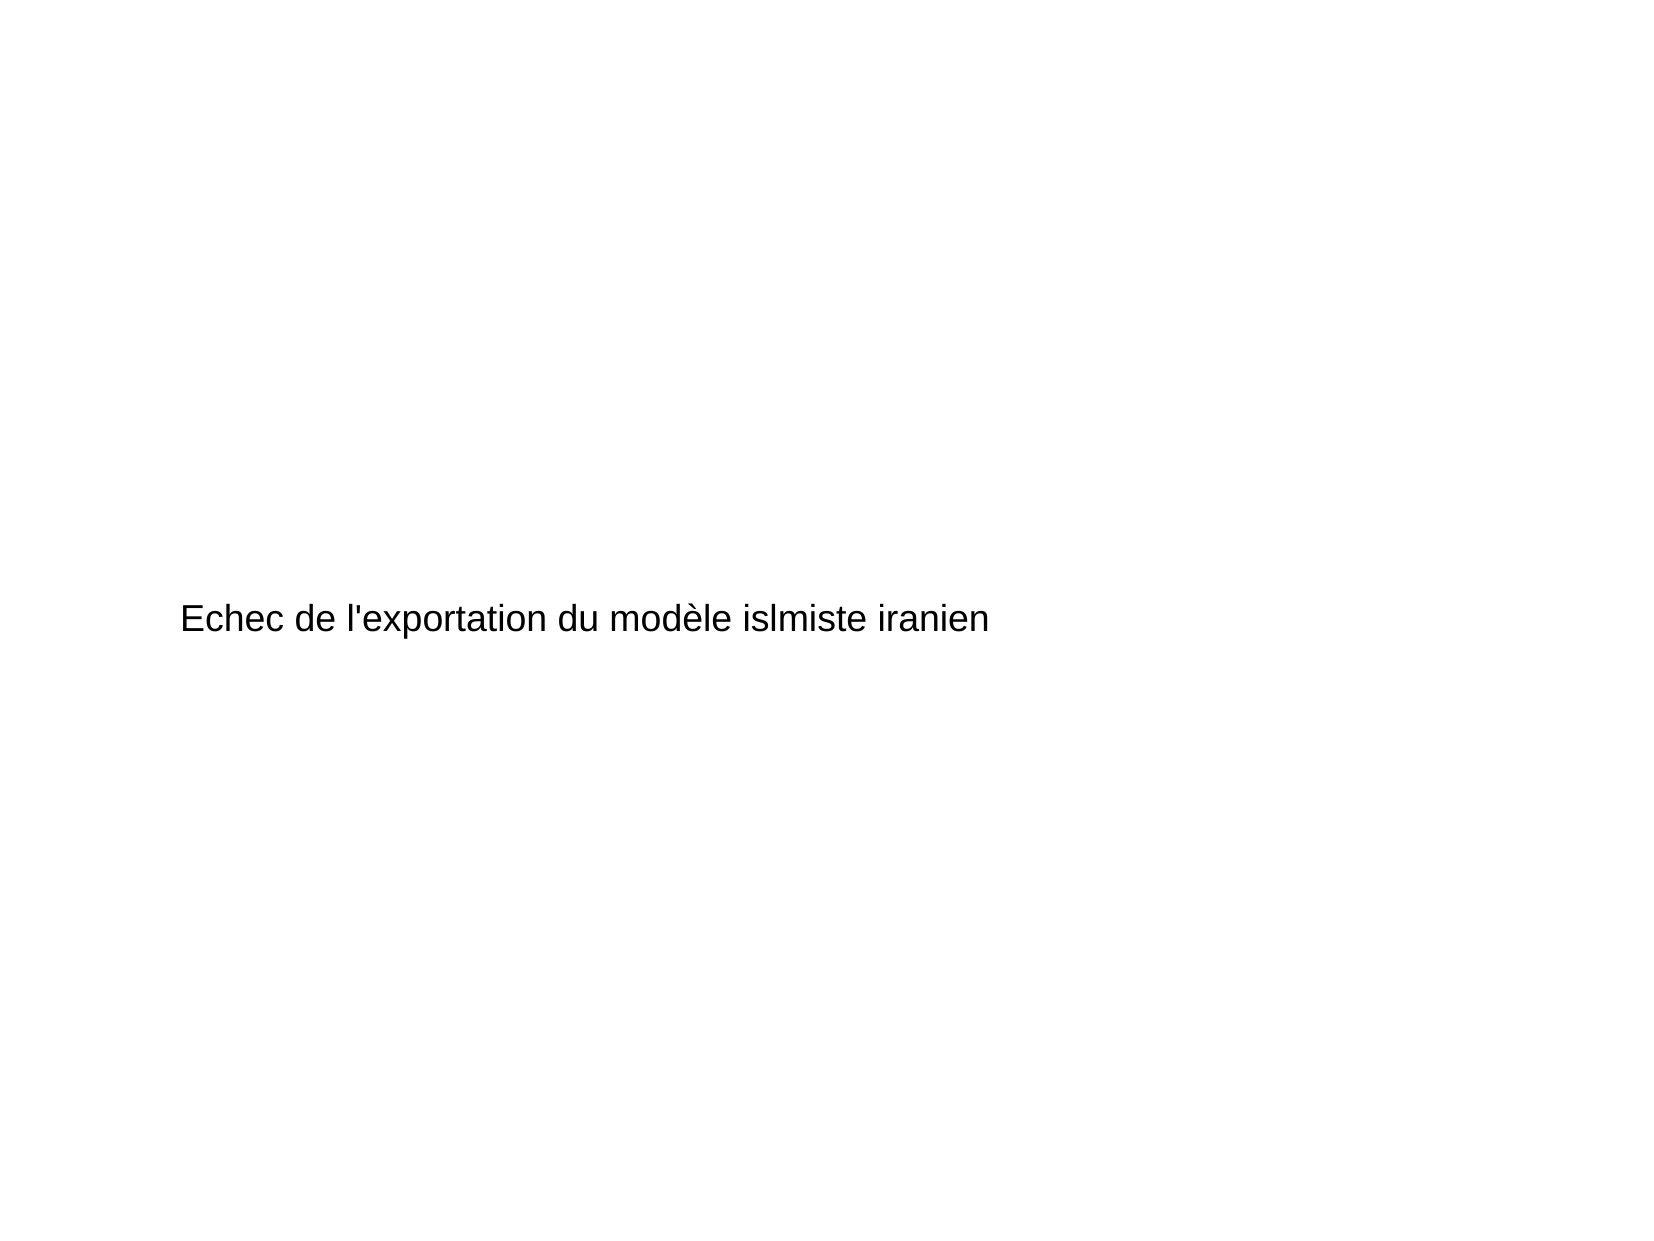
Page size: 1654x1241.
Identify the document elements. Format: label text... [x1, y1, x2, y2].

text_box Echec de l'exportation du modèle islmiste iranien [165, 590, 1005, 648]
